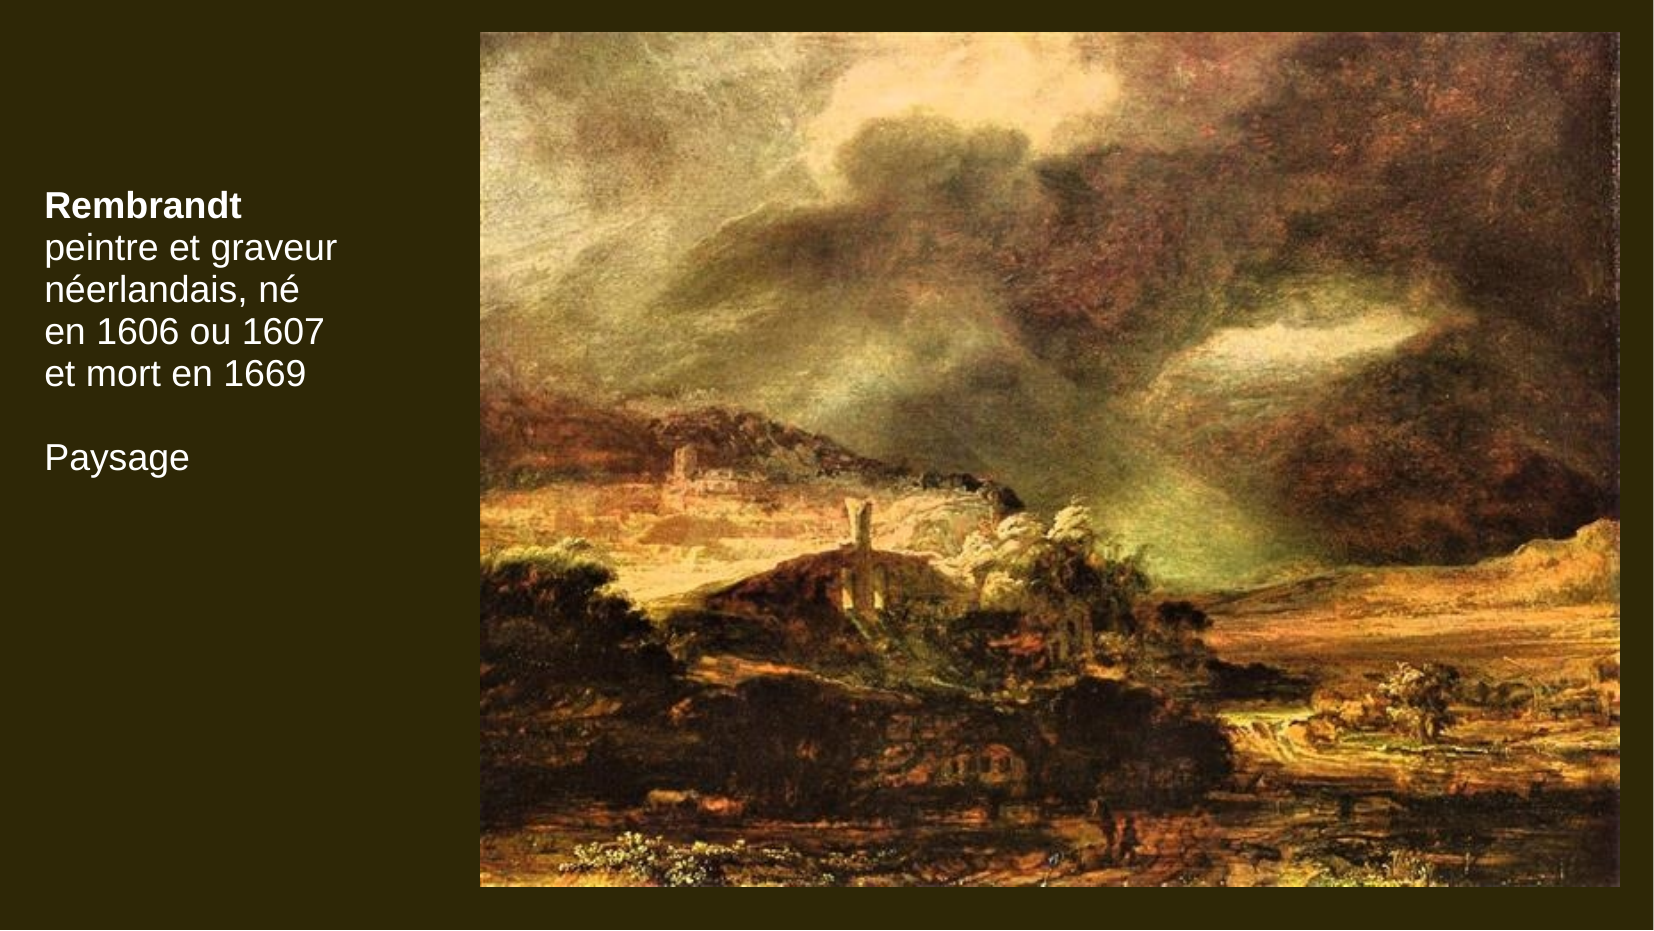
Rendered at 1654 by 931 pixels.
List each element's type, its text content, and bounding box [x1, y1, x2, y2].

text_box Rembrandt peintre et graveur néerlandais, né en 1606 ou 1607 et mort en 1669 Paysage [29, 177, 355, 931]
picture [480, 32, 1620, 887]
